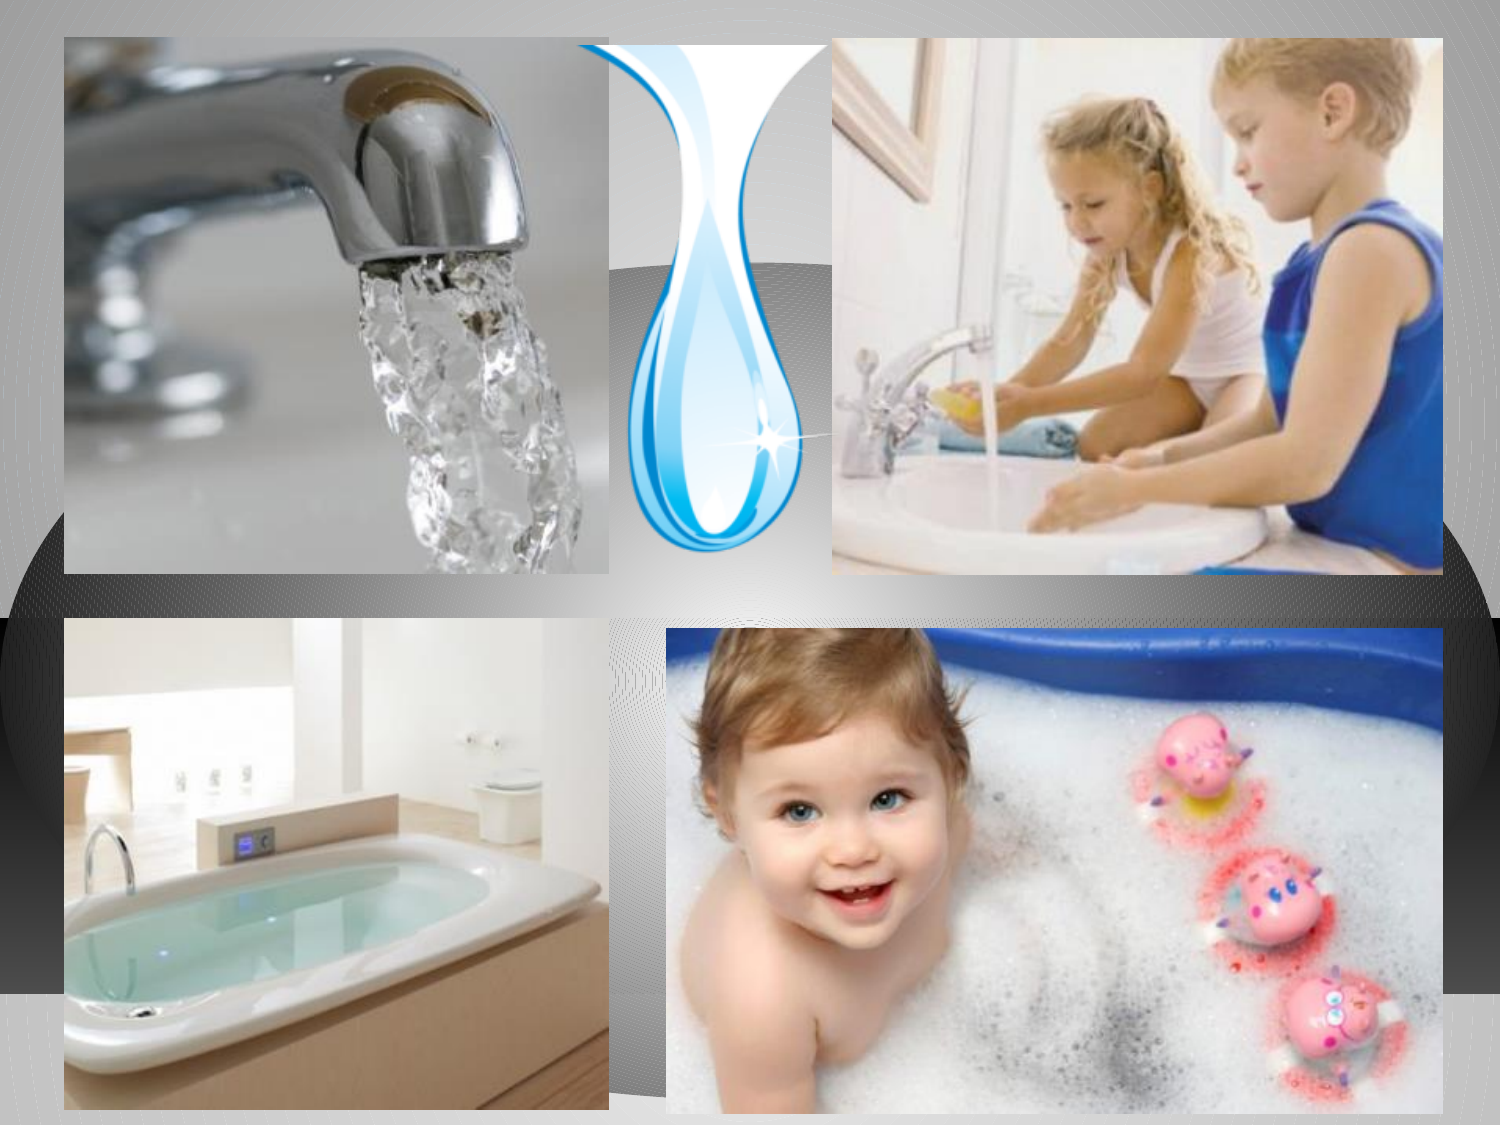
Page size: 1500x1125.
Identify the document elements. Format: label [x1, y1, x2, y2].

picture [64, 618, 609, 1110]
picture [666, 628, 1443, 1115]
picture [64, 37, 1443, 575]
